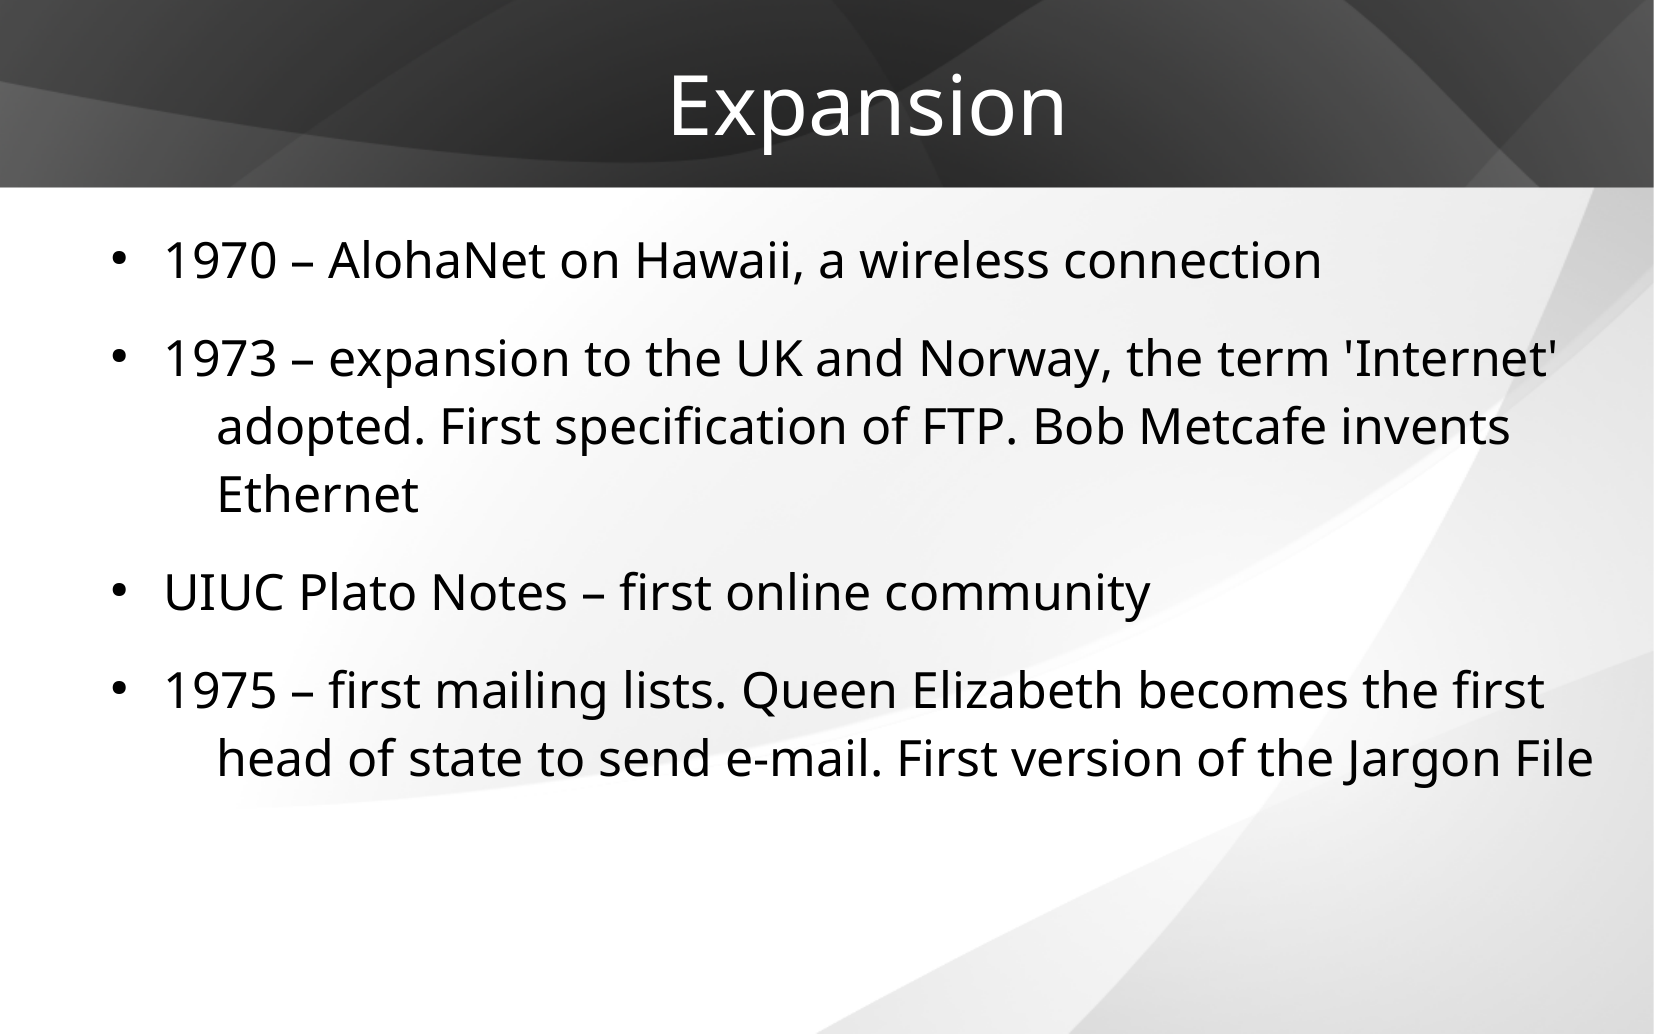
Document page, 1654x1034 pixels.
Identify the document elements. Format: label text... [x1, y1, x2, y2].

picture [0, 0, 1654, 1034]
title Expansion [124, 0, 1613, 208]
list 1970 – AlohaNet on Hawaii, a wireless connection 1973 – expansion to the UK and Norway, the term 'Internet' adopted. First specification of FTP. Bob Metcafe invents Ethernet UIUC Plato Notes – first online community 1975 – first mailing lists. Queen Elizabeth becomes the first head of state to send e-mail. First version of the Jargon File [75, 225, 1613, 1013]
